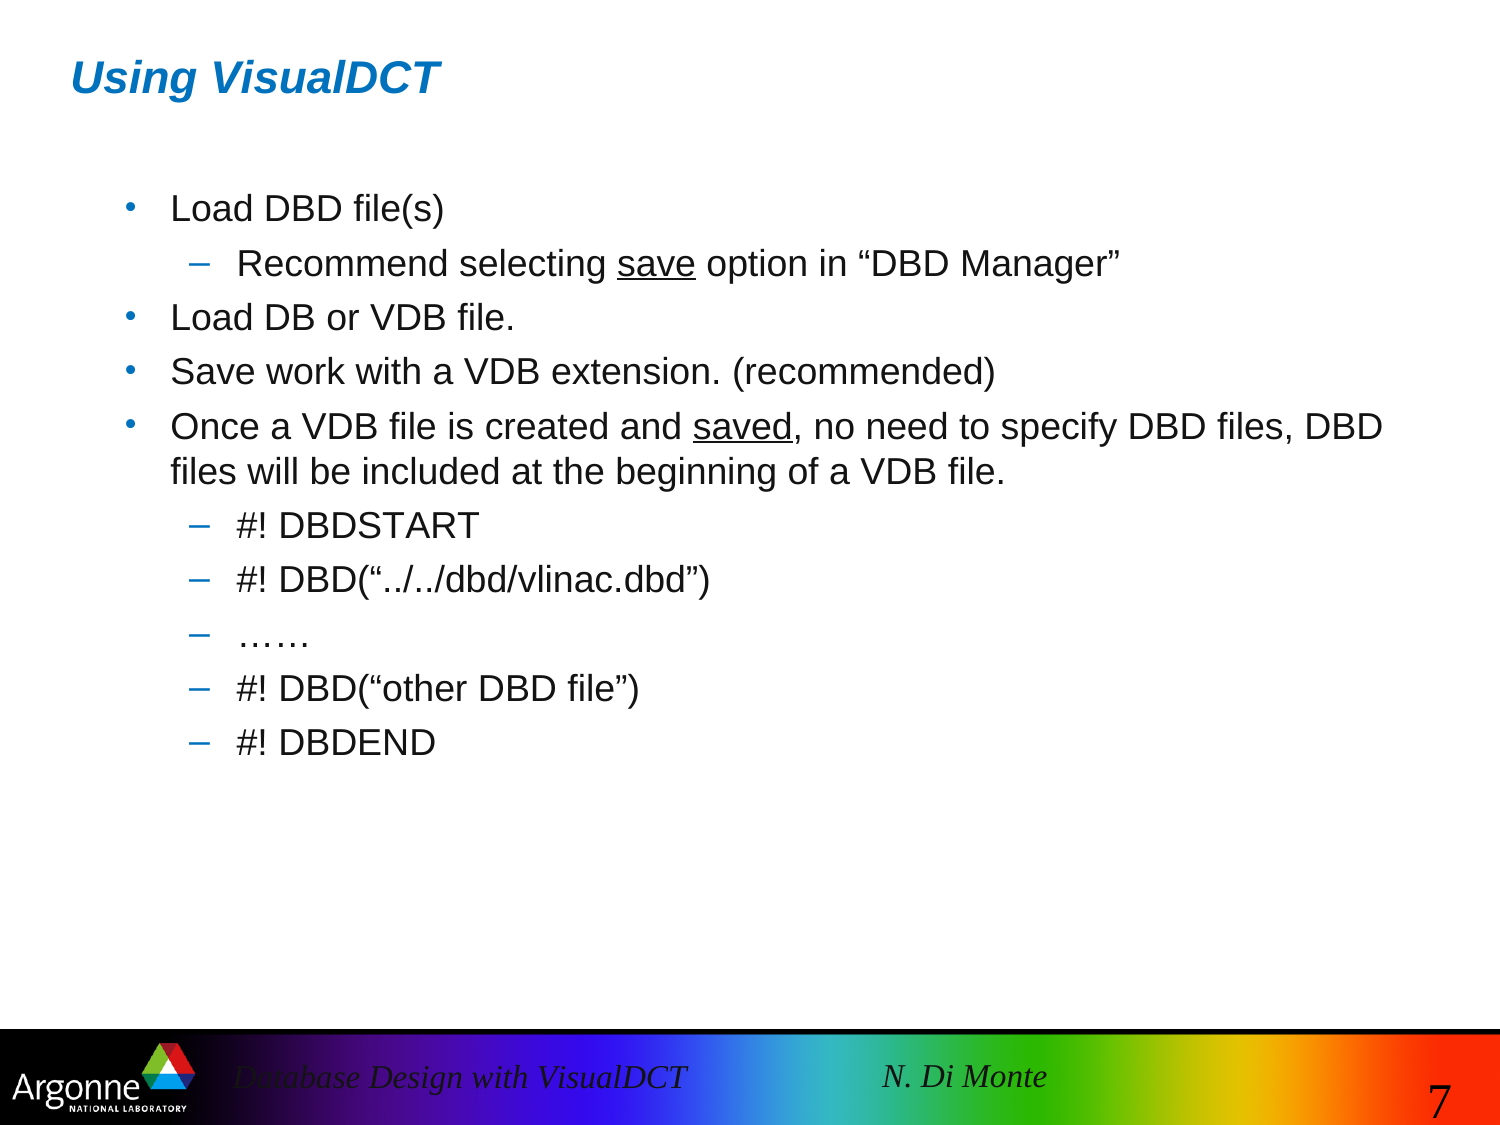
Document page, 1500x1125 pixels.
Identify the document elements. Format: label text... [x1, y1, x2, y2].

list Load DBD file(s) Recommend selecting save option in “DBD Manager” Load DB or VDB file. Save work with a VDB extension. (recommended) Once a VDB file is created and saved, no need to specify DBD files, DBD files will be included at the beginning of a VDB file. #! DBDSTART #! DBD(“../../dbd/vlinac.dbd”) …… #! DBD(“other DBD file”) #! DBDEND [109, 122, 1454, 772]
title Using VisualDCT [55, 54, 1361, 112]
picture [0, 1029, 1500, 1125]
